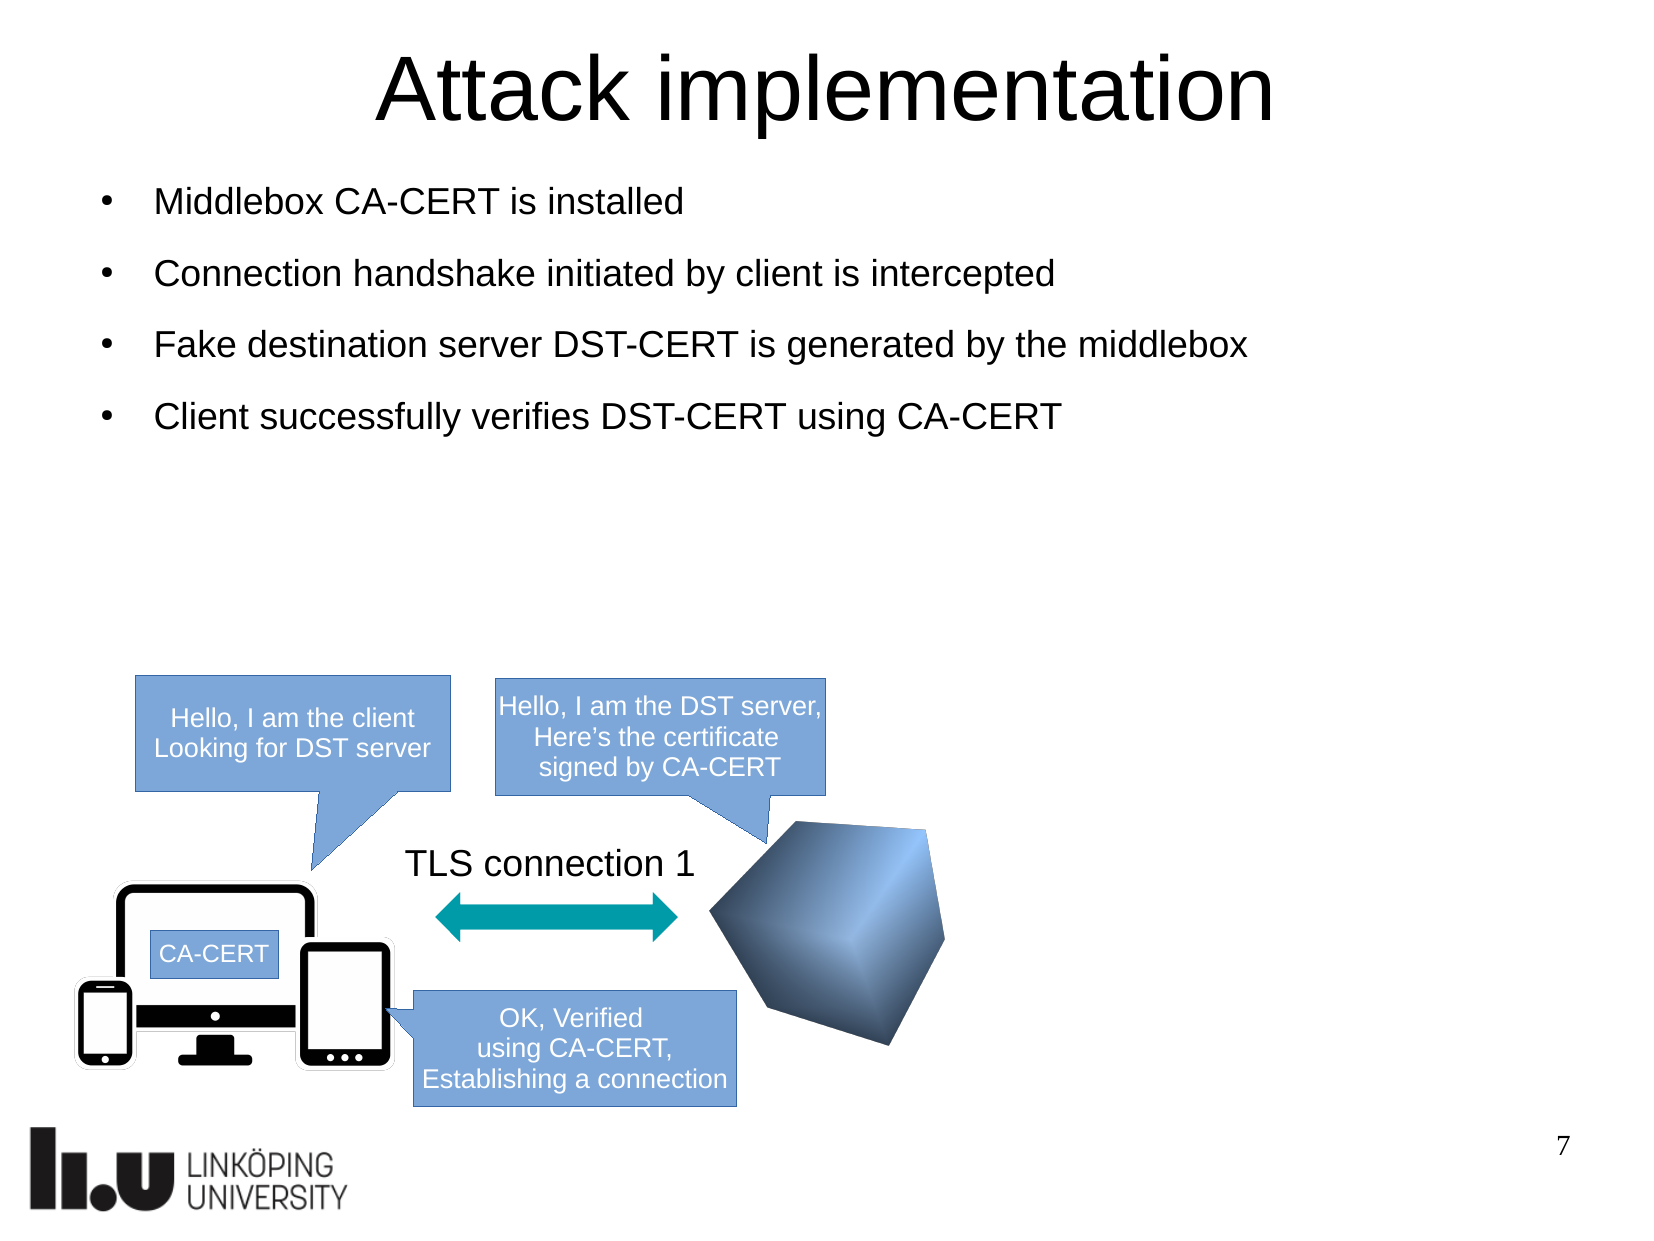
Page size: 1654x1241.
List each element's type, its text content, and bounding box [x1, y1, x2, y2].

title Attack implementation [82, 0, 1571, 180]
text_box OK, Verified using CA-CERT, Establishing a connection [385, 990, 737, 1107]
list Middlebox CA-CERT is installed Connection handshake initiated by client is intercepted Fake destination server DST-CERT is generated by the middlebox Client successfully verifies DST-CERT using CA-CERT [82, 180, 1571, 901]
text_box Hello, I am the client Looking for DST server [135, 675, 451, 871]
text_box TLS connection 1 [389, 834, 765, 1018]
text_box [435, 892, 678, 942]
picture [5, 716, 418, 1235]
text_box CA-CERT [150, 930, 279, 979]
text_box Hello, I am the DST server, Here’s the certificate signed by CA-CERT [495, 678, 826, 844]
